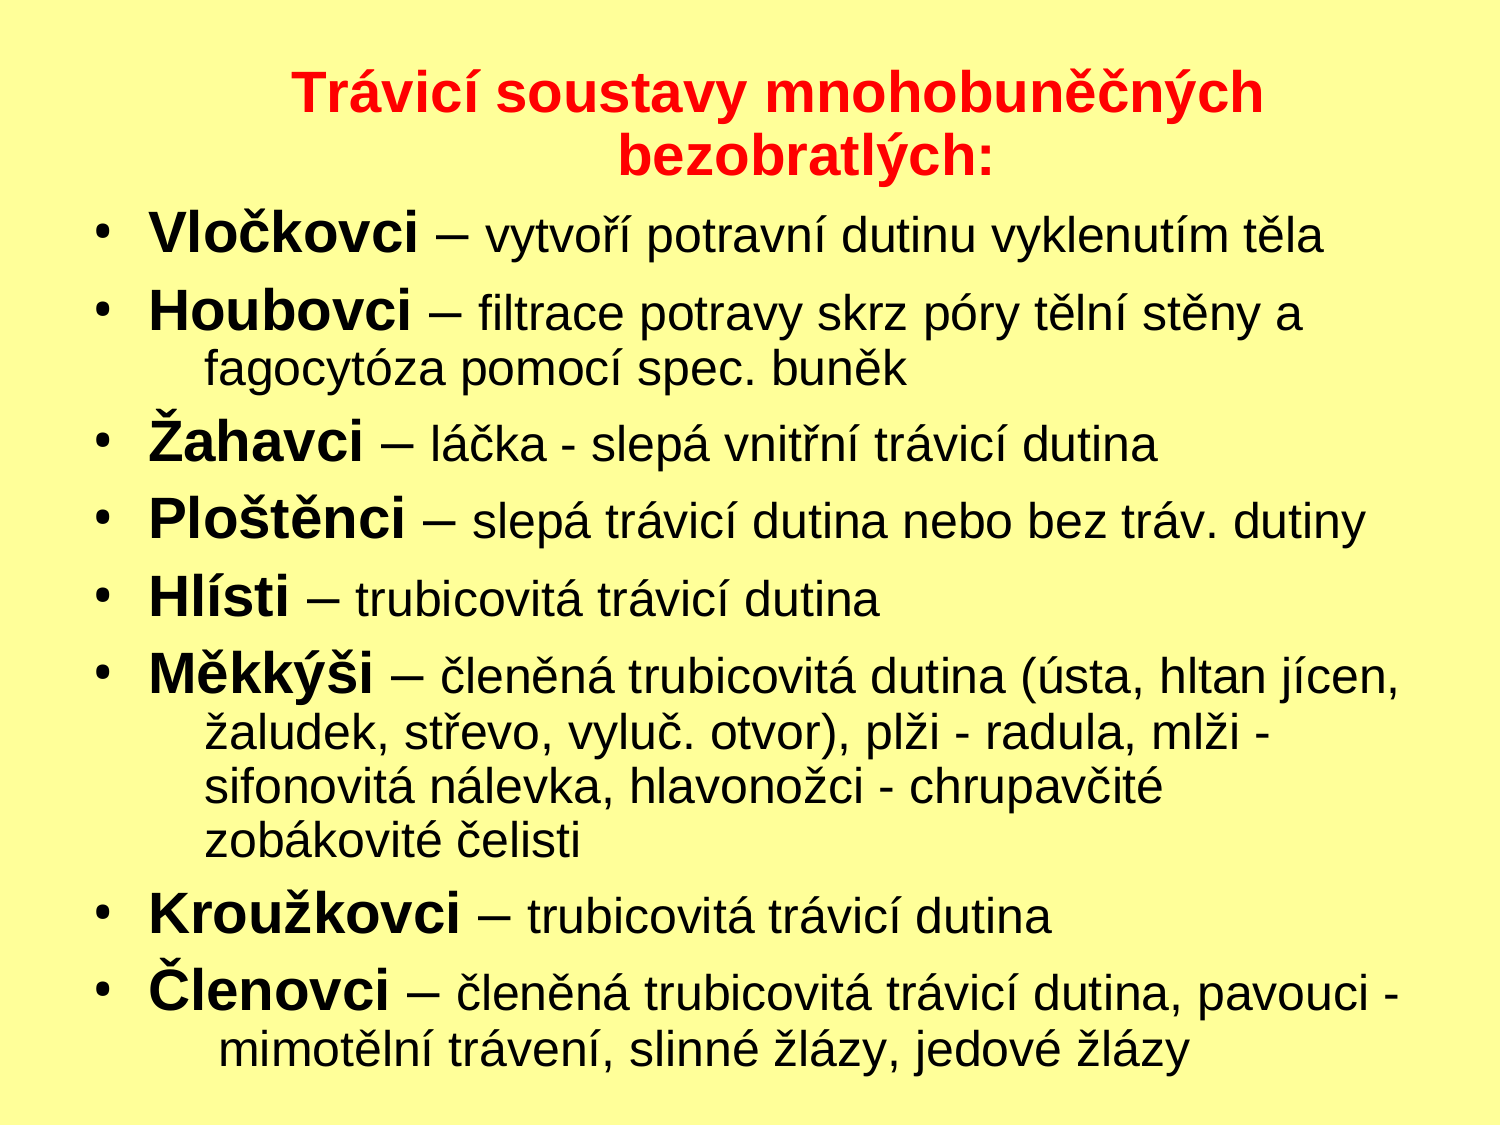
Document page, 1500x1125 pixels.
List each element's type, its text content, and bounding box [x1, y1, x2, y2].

list Trávicí soustavy mnohobuněčných bezobratlých: Vločkovci – vytvoří potravní dutinu vyklenutím těla Houbovci – filtrace potravy skrz póry tělní stěny a fagocytóza pomocí spec. buněk Žahavci – láčka - slepá vnitřní trávicí dutina Ploštěnci – slepá trávicí dutina nebo bez tráv. dutiny Hlísti – trubicovitá trávicí dutina Měkkýši – členěná trubicovitá dutina (ústa, hltan jícen, žaludek, střevo, vyluč. otvor), plži - radula, mlži - sifonovitá nálevka, hlavonožci - chrupavčité zobákovité čelisti Kroužkovci – trubicovitá trávicí dutina Členovci – členěná trubicovitá trávicí dutina, pavouci - mimotělní trávení, slinné žlázy, jedové žlázy [76, 54, 1426, 1094]
